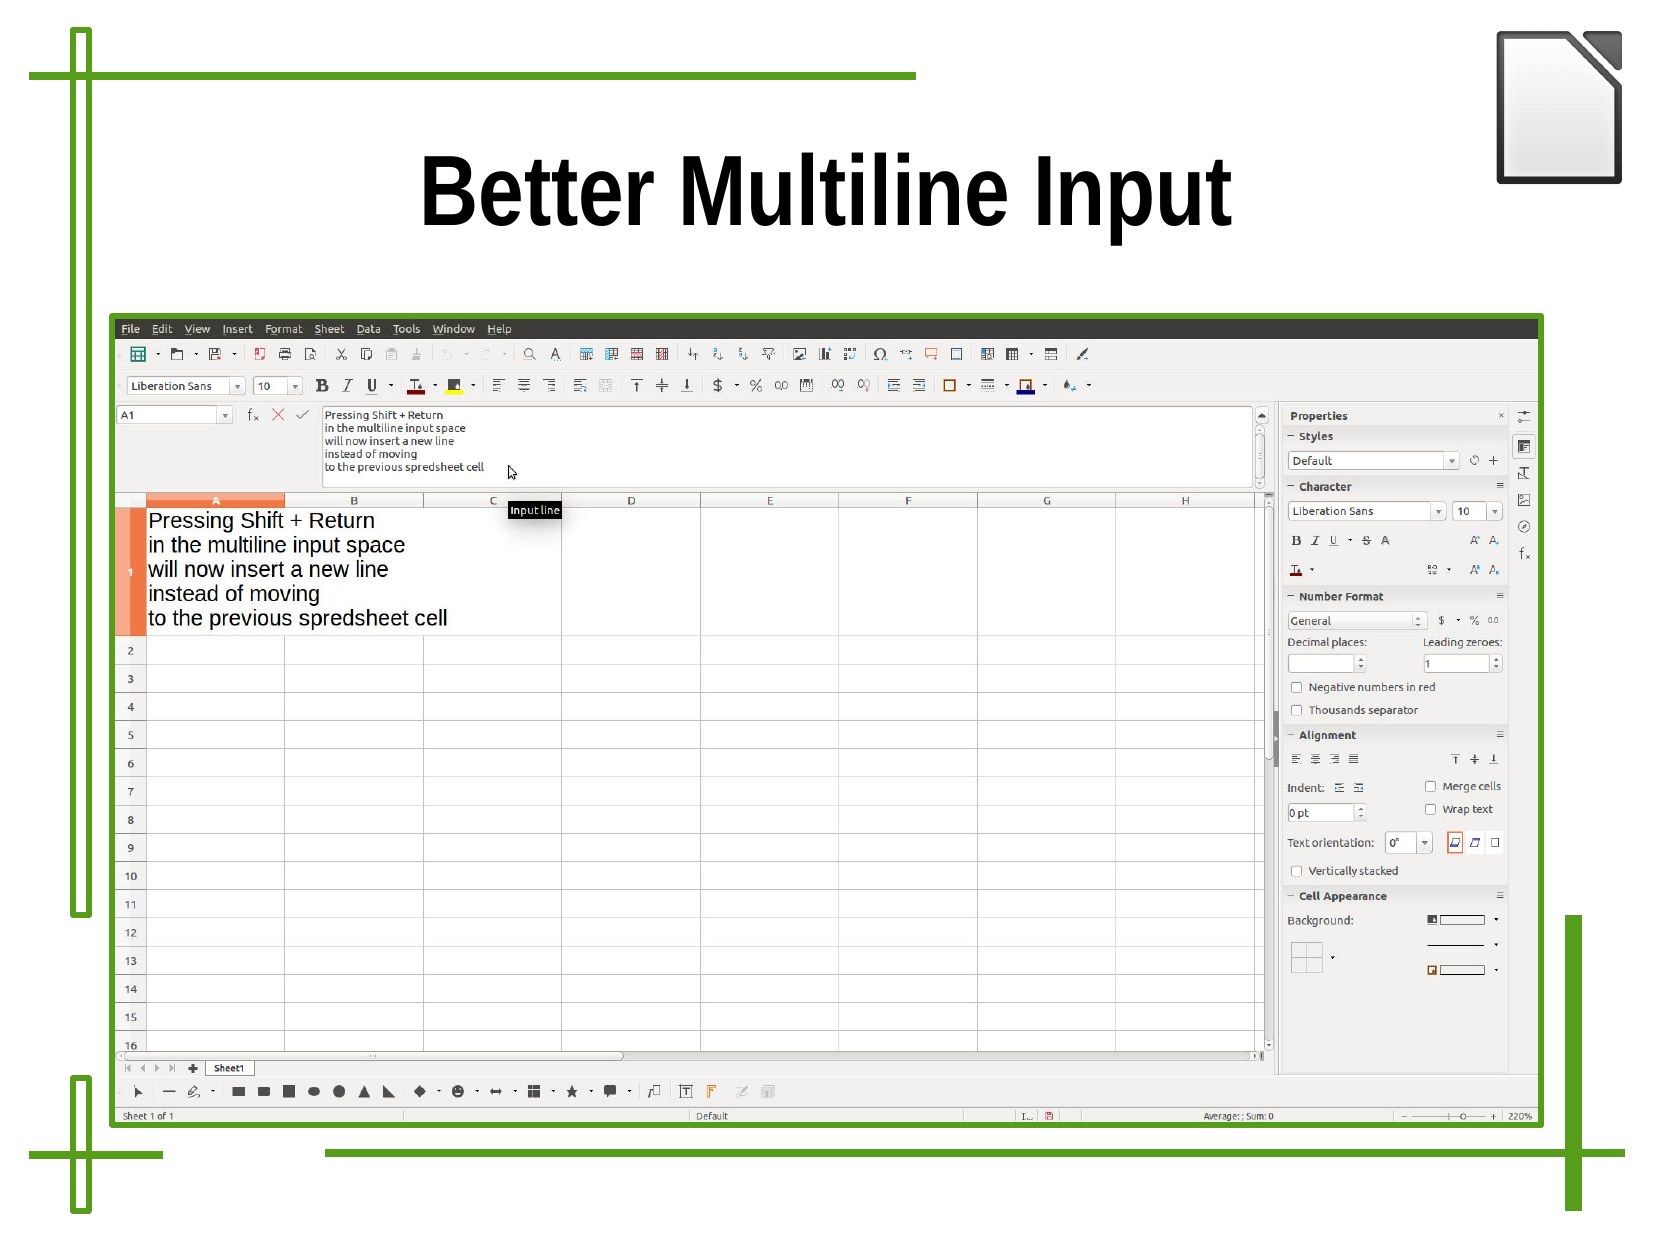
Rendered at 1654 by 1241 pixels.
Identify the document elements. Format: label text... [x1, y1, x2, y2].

title Better Multiline Input [118, 118, 1536, 260]
picture [1494, 29, 1624, 186]
picture [115, 318, 1539, 1123]
